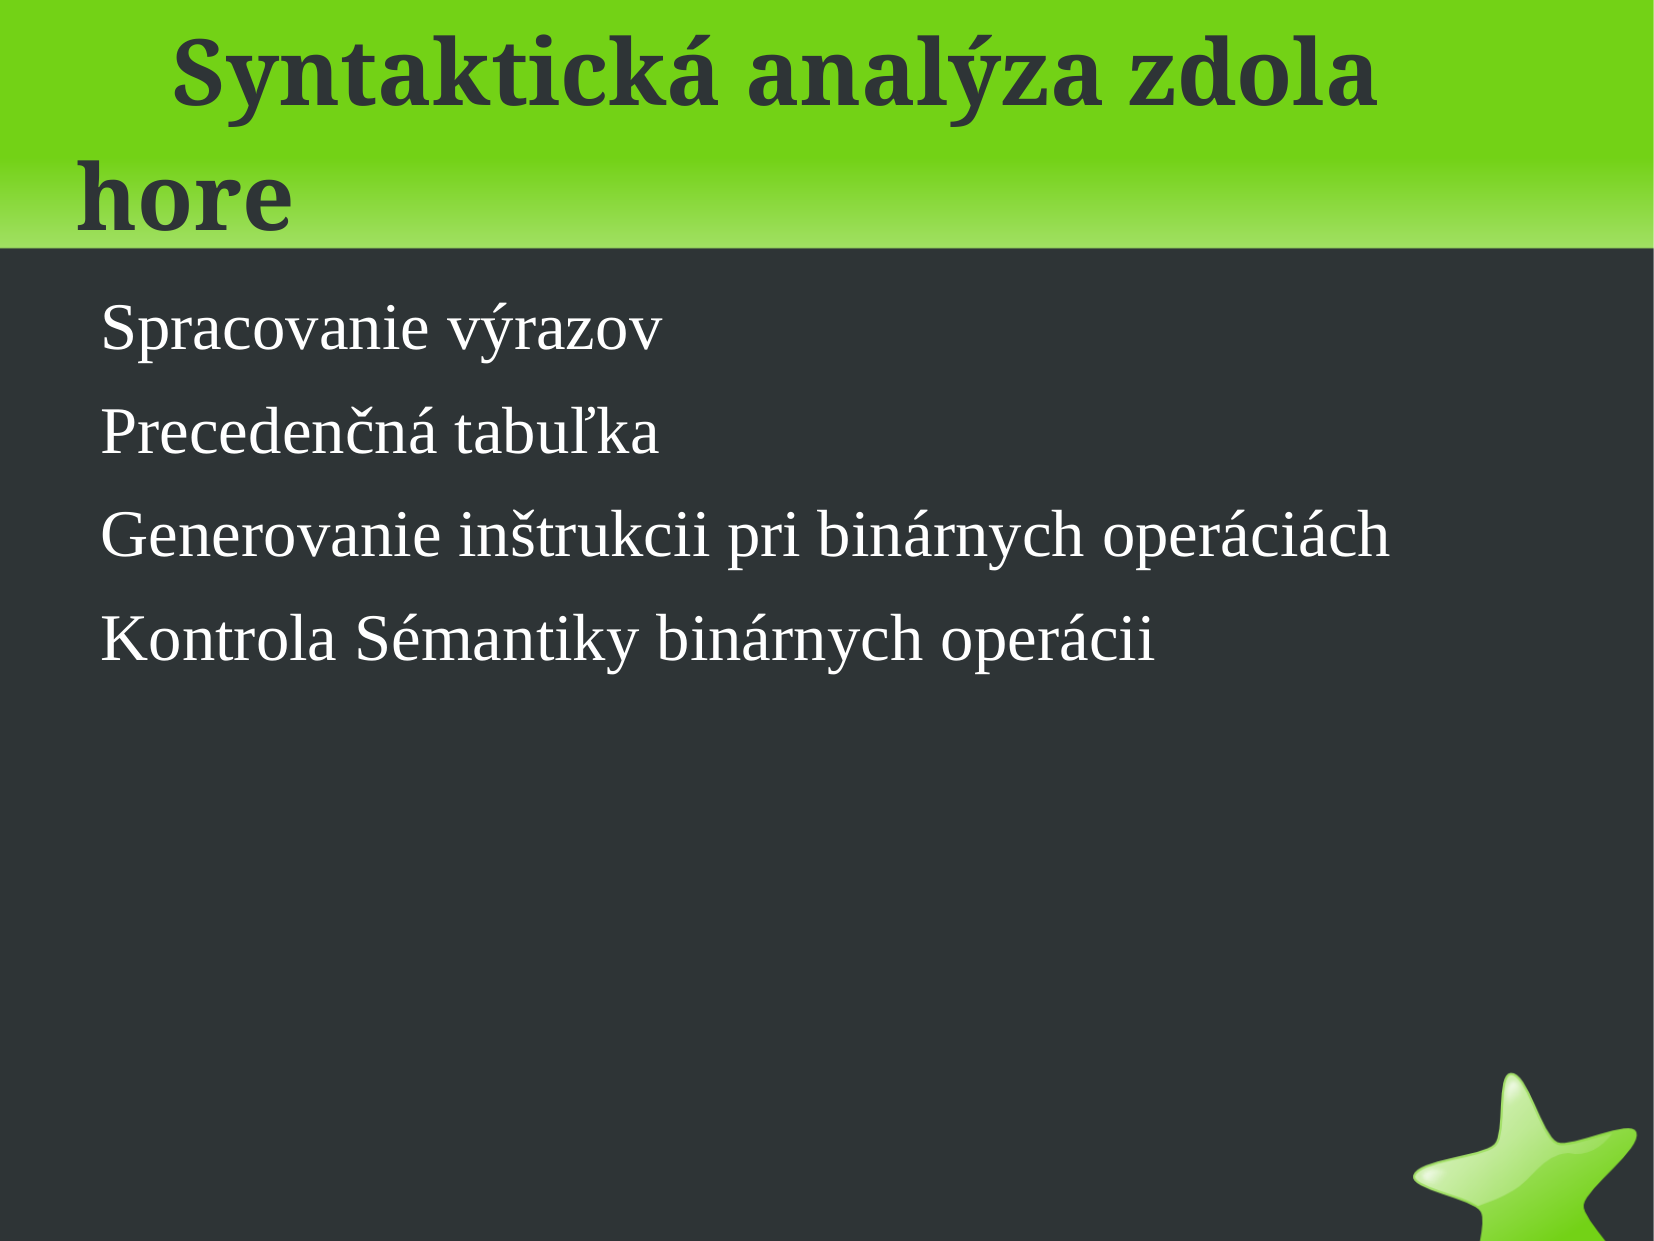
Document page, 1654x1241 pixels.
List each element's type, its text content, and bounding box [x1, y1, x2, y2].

picture [0, 0, 1654, 1241]
list Spracovanie výrazov Precedenčná tabuľka Generovanie inštrukcii pri binárnych operáciách Kontrola Sémantiky binárnych operácii [82, 290, 1571, 1094]
title Syntaktická analýza zdola hore [76, 29, 1565, 237]
